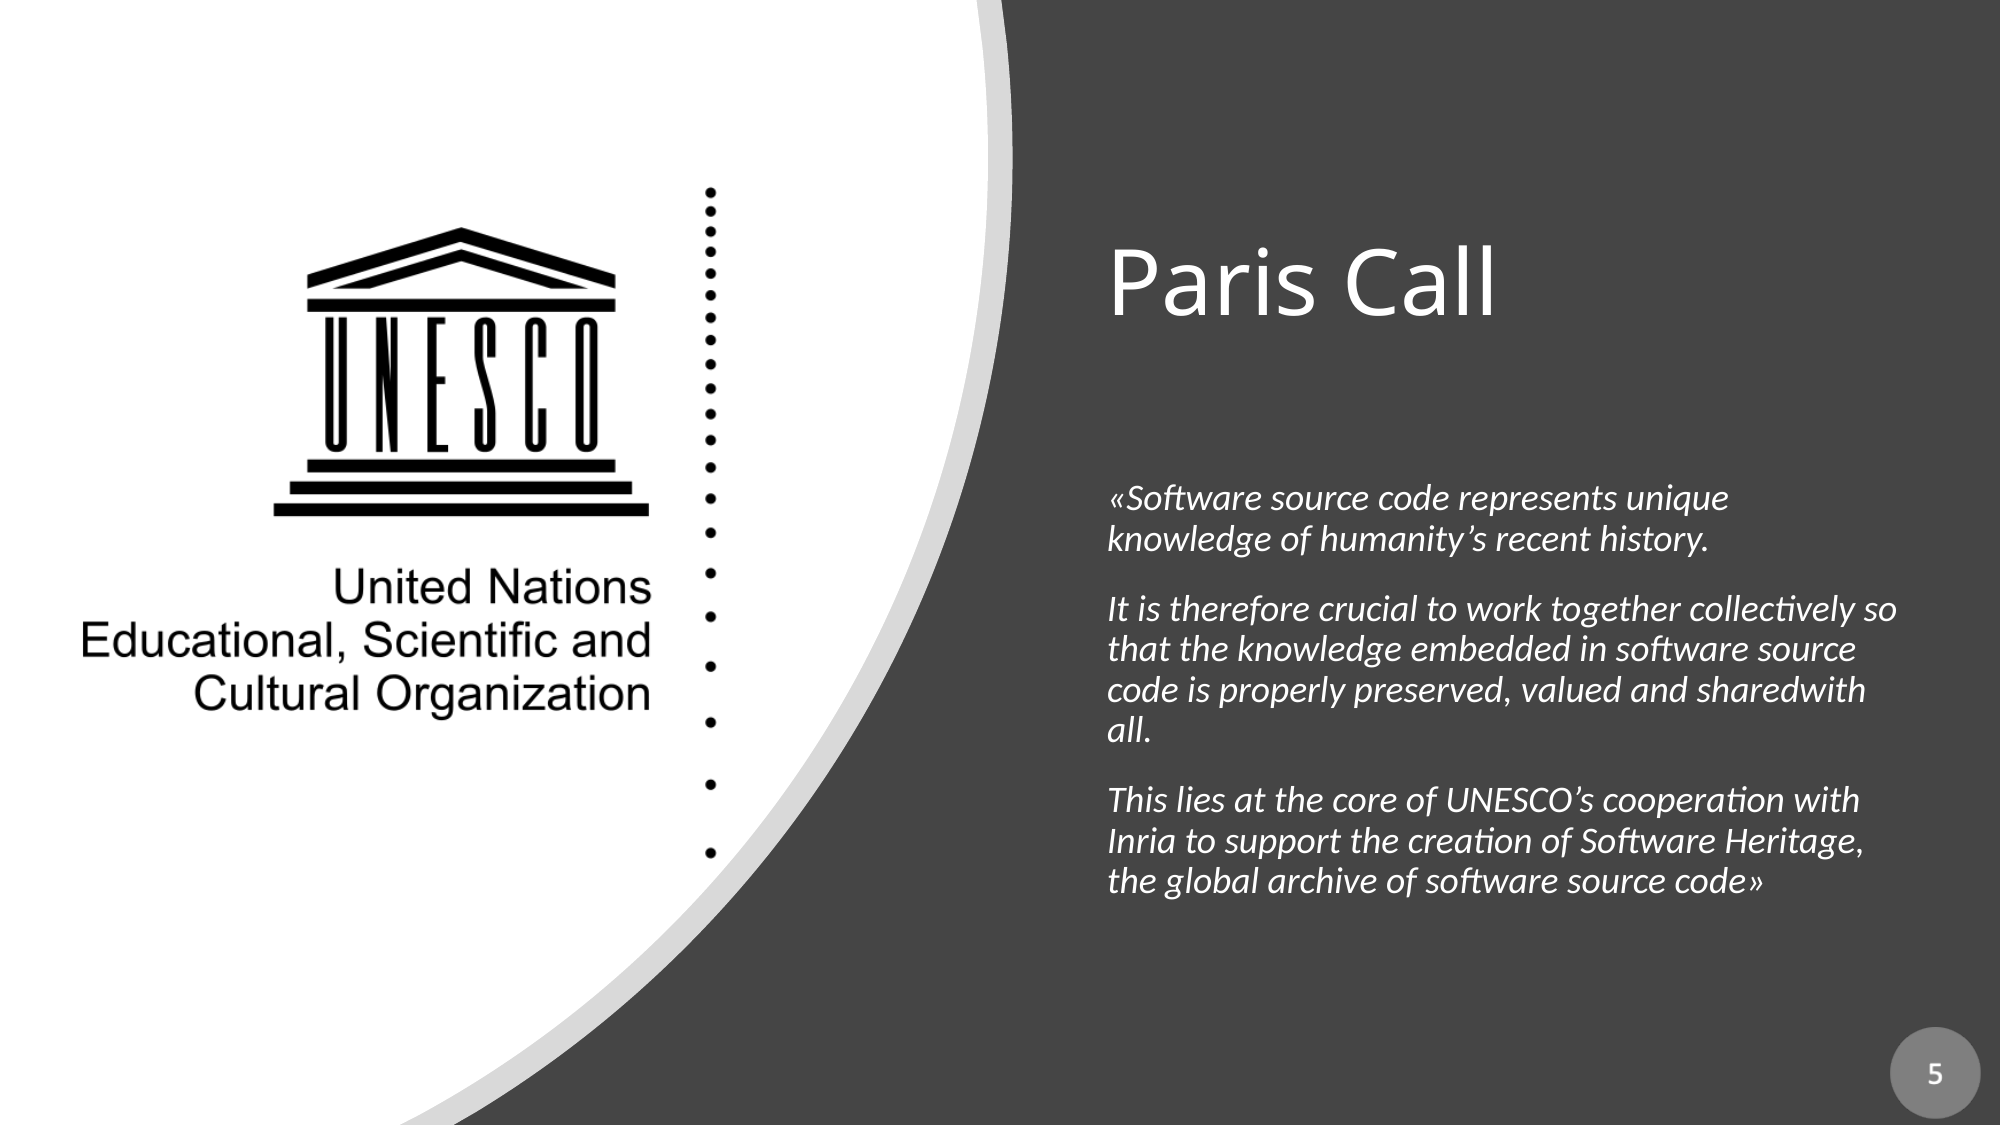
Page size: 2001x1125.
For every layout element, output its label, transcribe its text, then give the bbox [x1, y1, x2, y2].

picture [1889, 1027, 1982, 1120]
picture [59, 179, 734, 867]
list «Software source code represents unique knowledge of humanity’s recent history. It is therefore crucial to work together collectively so that the knowledge embedded in software source code is properly preserved, valued and sharedwith all. This lies at the core of UNESCO’s cooperation with Inria to support the creation of Software Heritage, the global archive of software source code» [1092, 471, 1914, 994]
text_box [0, 0, 1013, 1125]
title Paris Call [1091, 229, 1913, 447]
